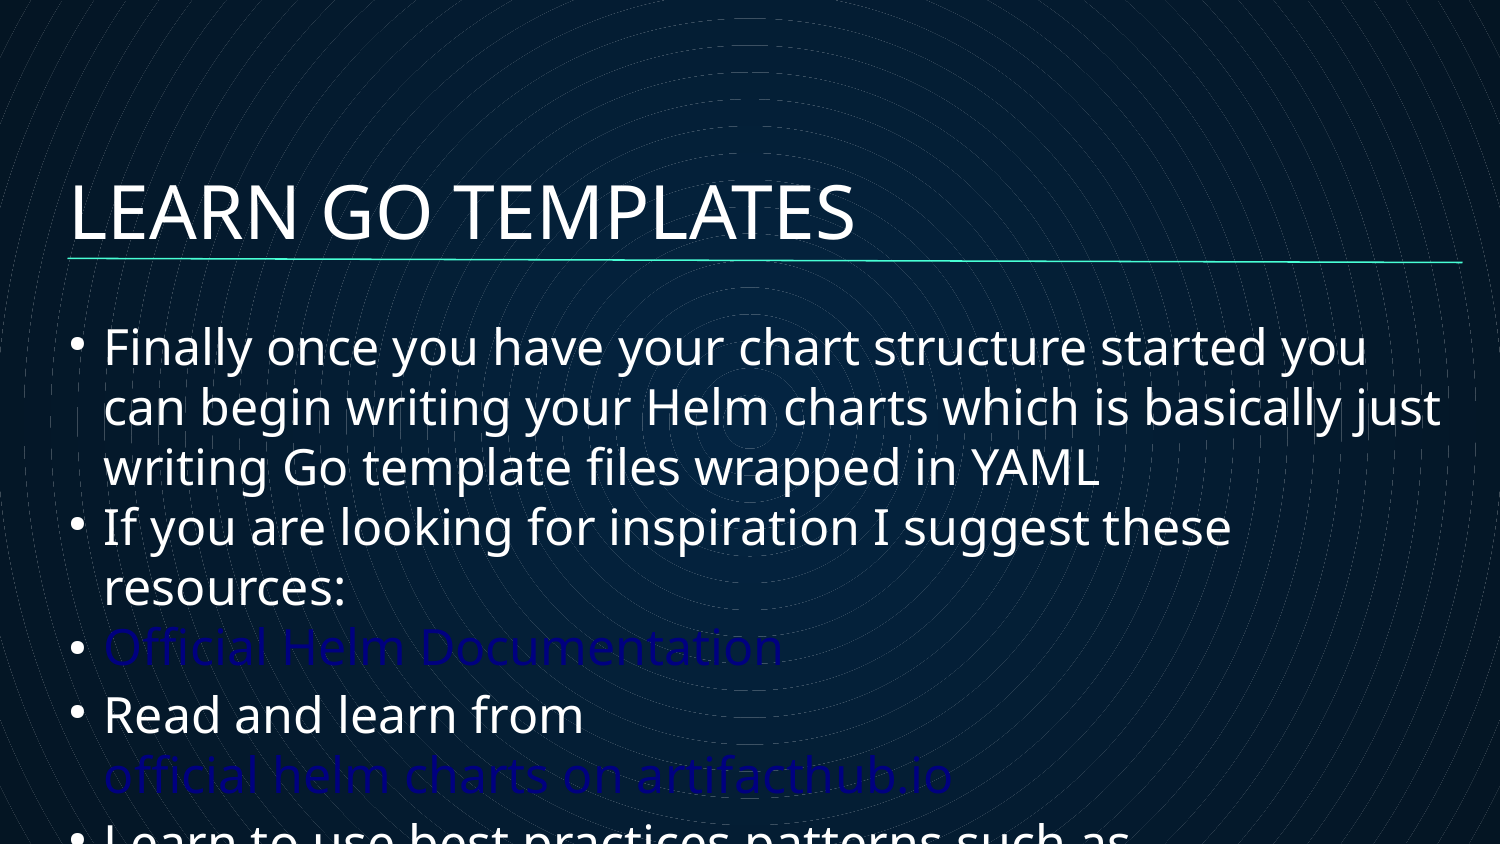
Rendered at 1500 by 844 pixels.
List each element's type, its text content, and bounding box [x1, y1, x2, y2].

title LEARN GO TEMPLATES [53, 170, 1500, 270]
subtitle Finally once you have your chart structure started you can begin writing your Helm charts which is basically just writing Go template files wrapped in YAML If you are looking for inspiration I suggest these resources: Official Helm Documentation Read and learn from official helm charts on artifacthub.io Learn to use best practices patterns such as Library Charts [53, 300, 1463, 751]
